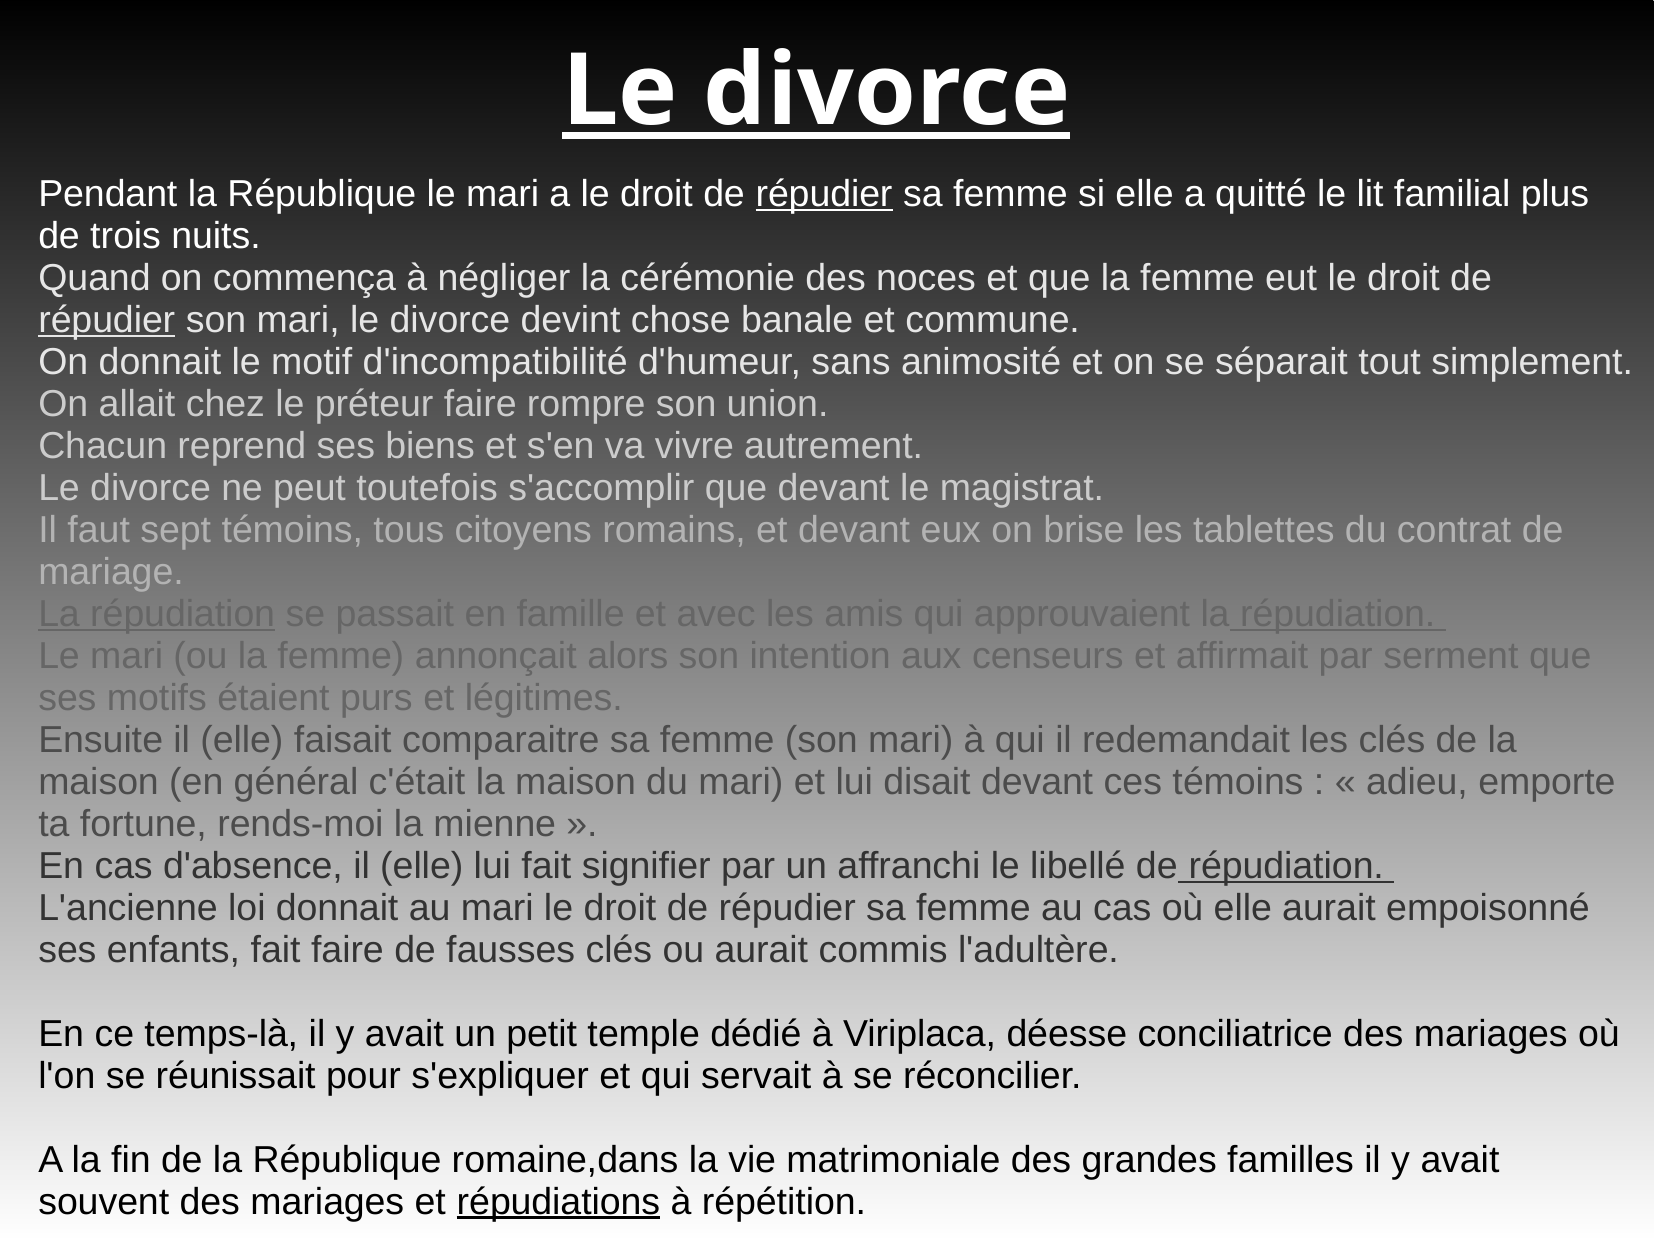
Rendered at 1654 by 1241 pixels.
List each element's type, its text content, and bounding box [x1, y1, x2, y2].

text_box Le divorce [255, 9, 1378, 165]
text_box Pendant la République le mari a le droit de répudier sa femme si elle a quitté le lit familial plus de trois nuits. Quand on commença à négliger la cérémonie des noces et que la femme eut le droit de répudier son mari, le divorce devint chose banale et commune. On donnait le motif d'incompatibilité d'humeur, sans animosité et on se séparait tout simplement. On allait chez le préteur faire rompre son union. Chacun reprend ses biens et s'en va vivre autrement. Le divorce ne peut toutefois s'accomplir que devant le magistrat. Il faut sept témoins, tous citoyens romains, et devant eux on brise les tablettes du contrat de mariage. La répudiation se passait en famille et avec les amis qui approuvaient la répudiation. Le mari (ou la femme) annonçait alors son intention aux censeurs et affirmait par serment que ses motifs étaient purs et légitimes. Ensuite il (elle) faisait comparaitre sa femme (son mari) à qui il redemandait les clés de la maison (en général c'était la maison du mari) et lui disait devant ces témoins : « adieu, emporte ta fortune, rends-moi la mienne ». En cas d'absence, il (elle) lui fait signifier par un affranchi le libellé de répudiation. L'ancienne loi donnait au mari le droit de répudier sa femme au cas où elle aurait empoisonné ses enfants, fait faire de fausses clés ou aurait commis l'adultère. En ce temps-là, il y avait un petit temple dédié à Viriplaca, déesse conciliatrice des mariages où l'on se réunissait pour s'expliquer et qui servait à se réconcilier. A la fin de la République romaine,dans la vie matrimoniale des grandes familles il y avait souvent des mariages et répudiations à répétition. [23, 165, 1654, 1241]
